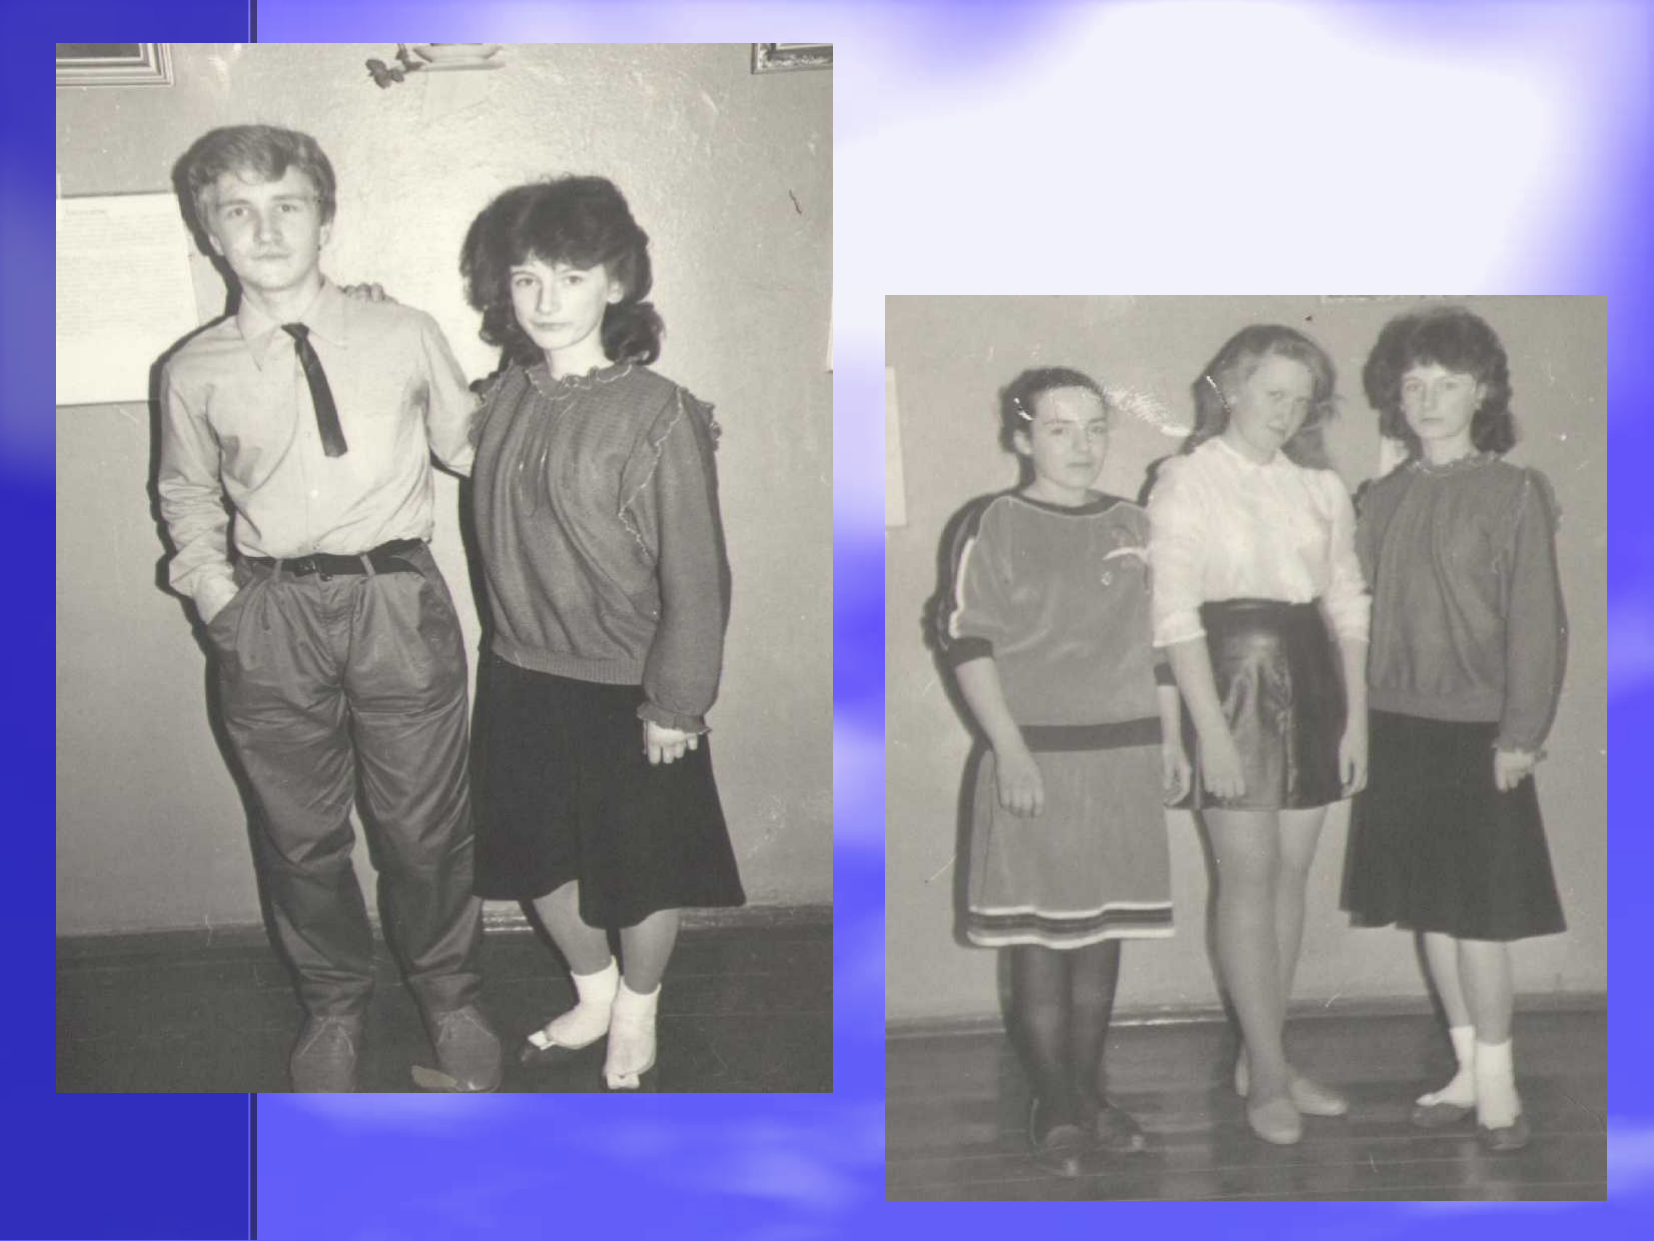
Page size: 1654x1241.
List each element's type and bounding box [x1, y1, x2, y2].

picture [56, 43, 833, 1093]
picture [885, 295, 1607, 1201]
